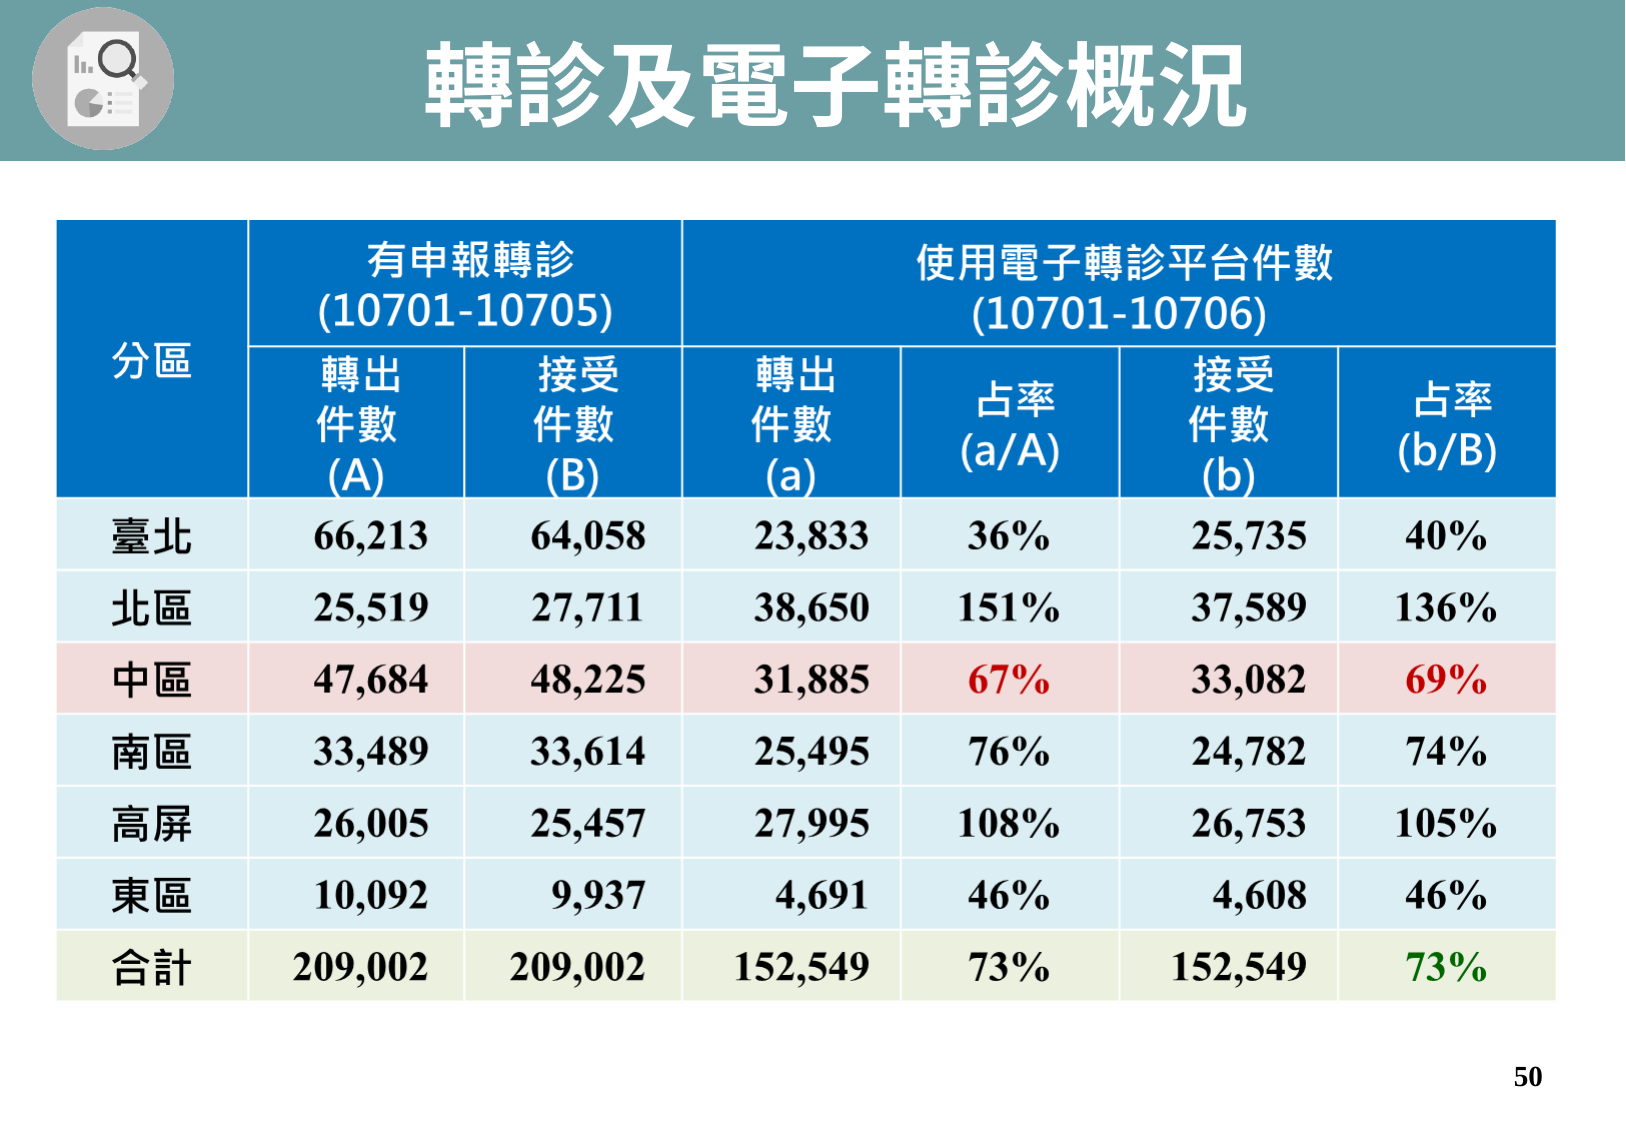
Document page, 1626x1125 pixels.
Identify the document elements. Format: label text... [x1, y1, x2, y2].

title 轉診及電子轉診概況 [103, 7, 1569, 159]
text_box <編號> [1498, 1042, 1616, 1106]
picture [0, 0, 1625, 161]
picture [55, 218, 1557, 1017]
